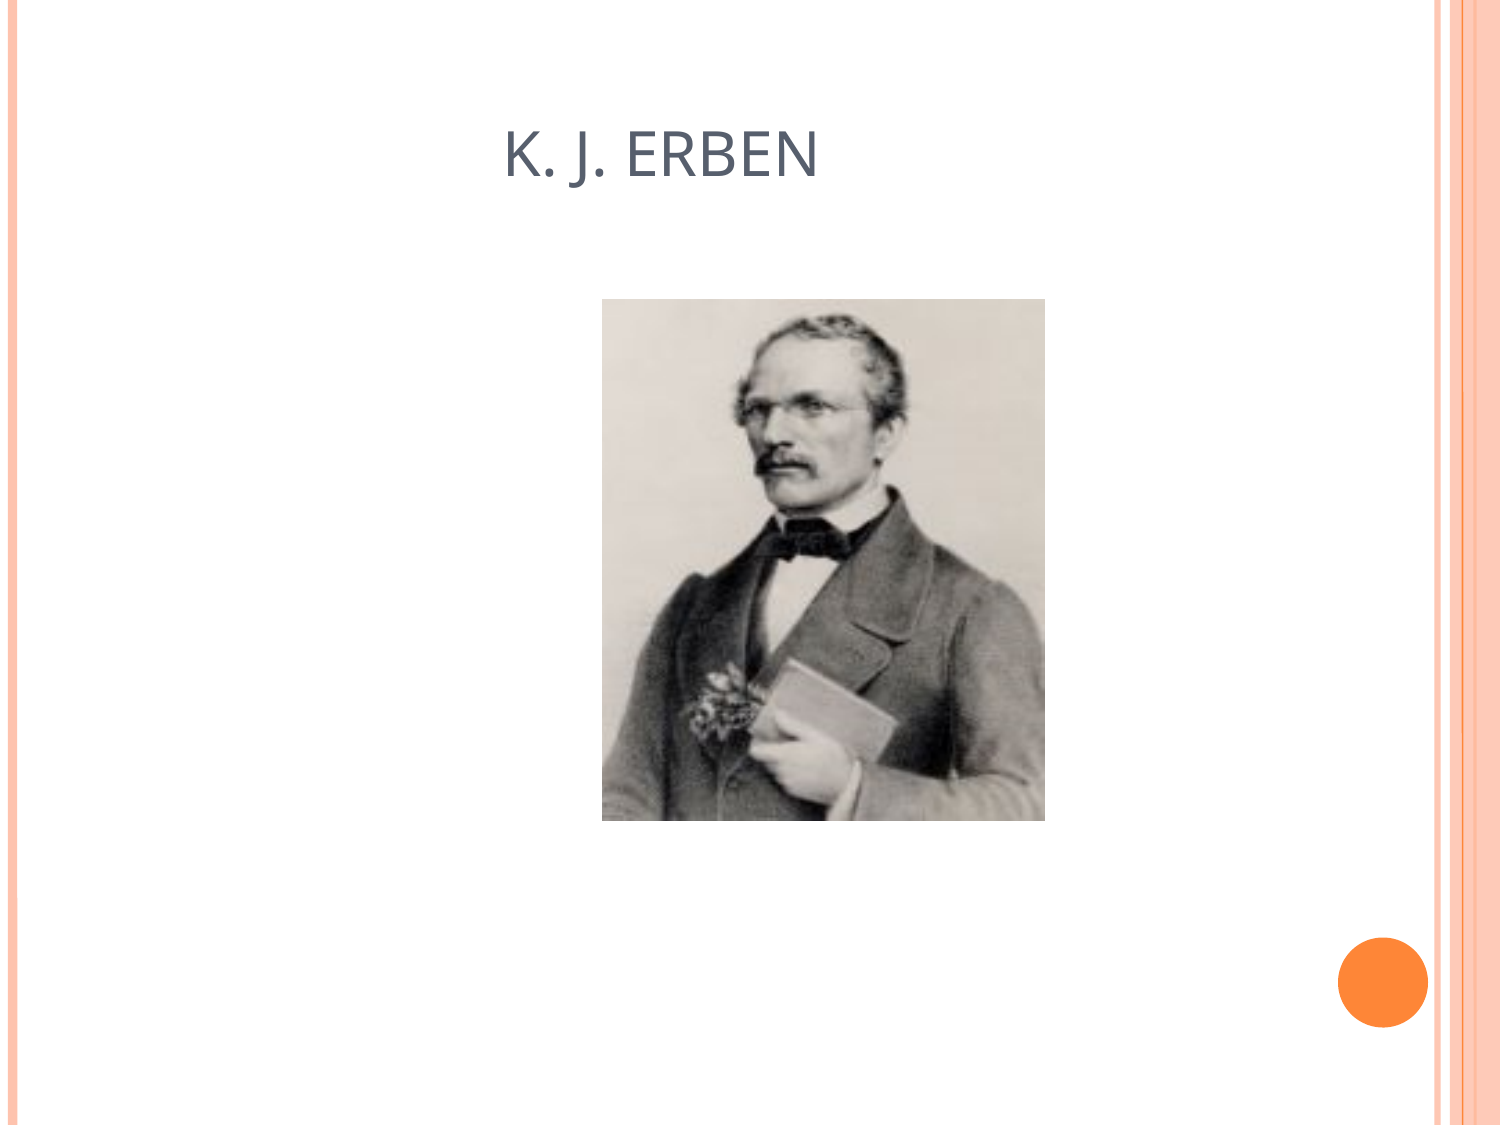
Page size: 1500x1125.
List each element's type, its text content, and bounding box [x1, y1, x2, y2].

picture [278, 299, 1223, 821]
title K. J. Erben [487, 66, 1500, 197]
